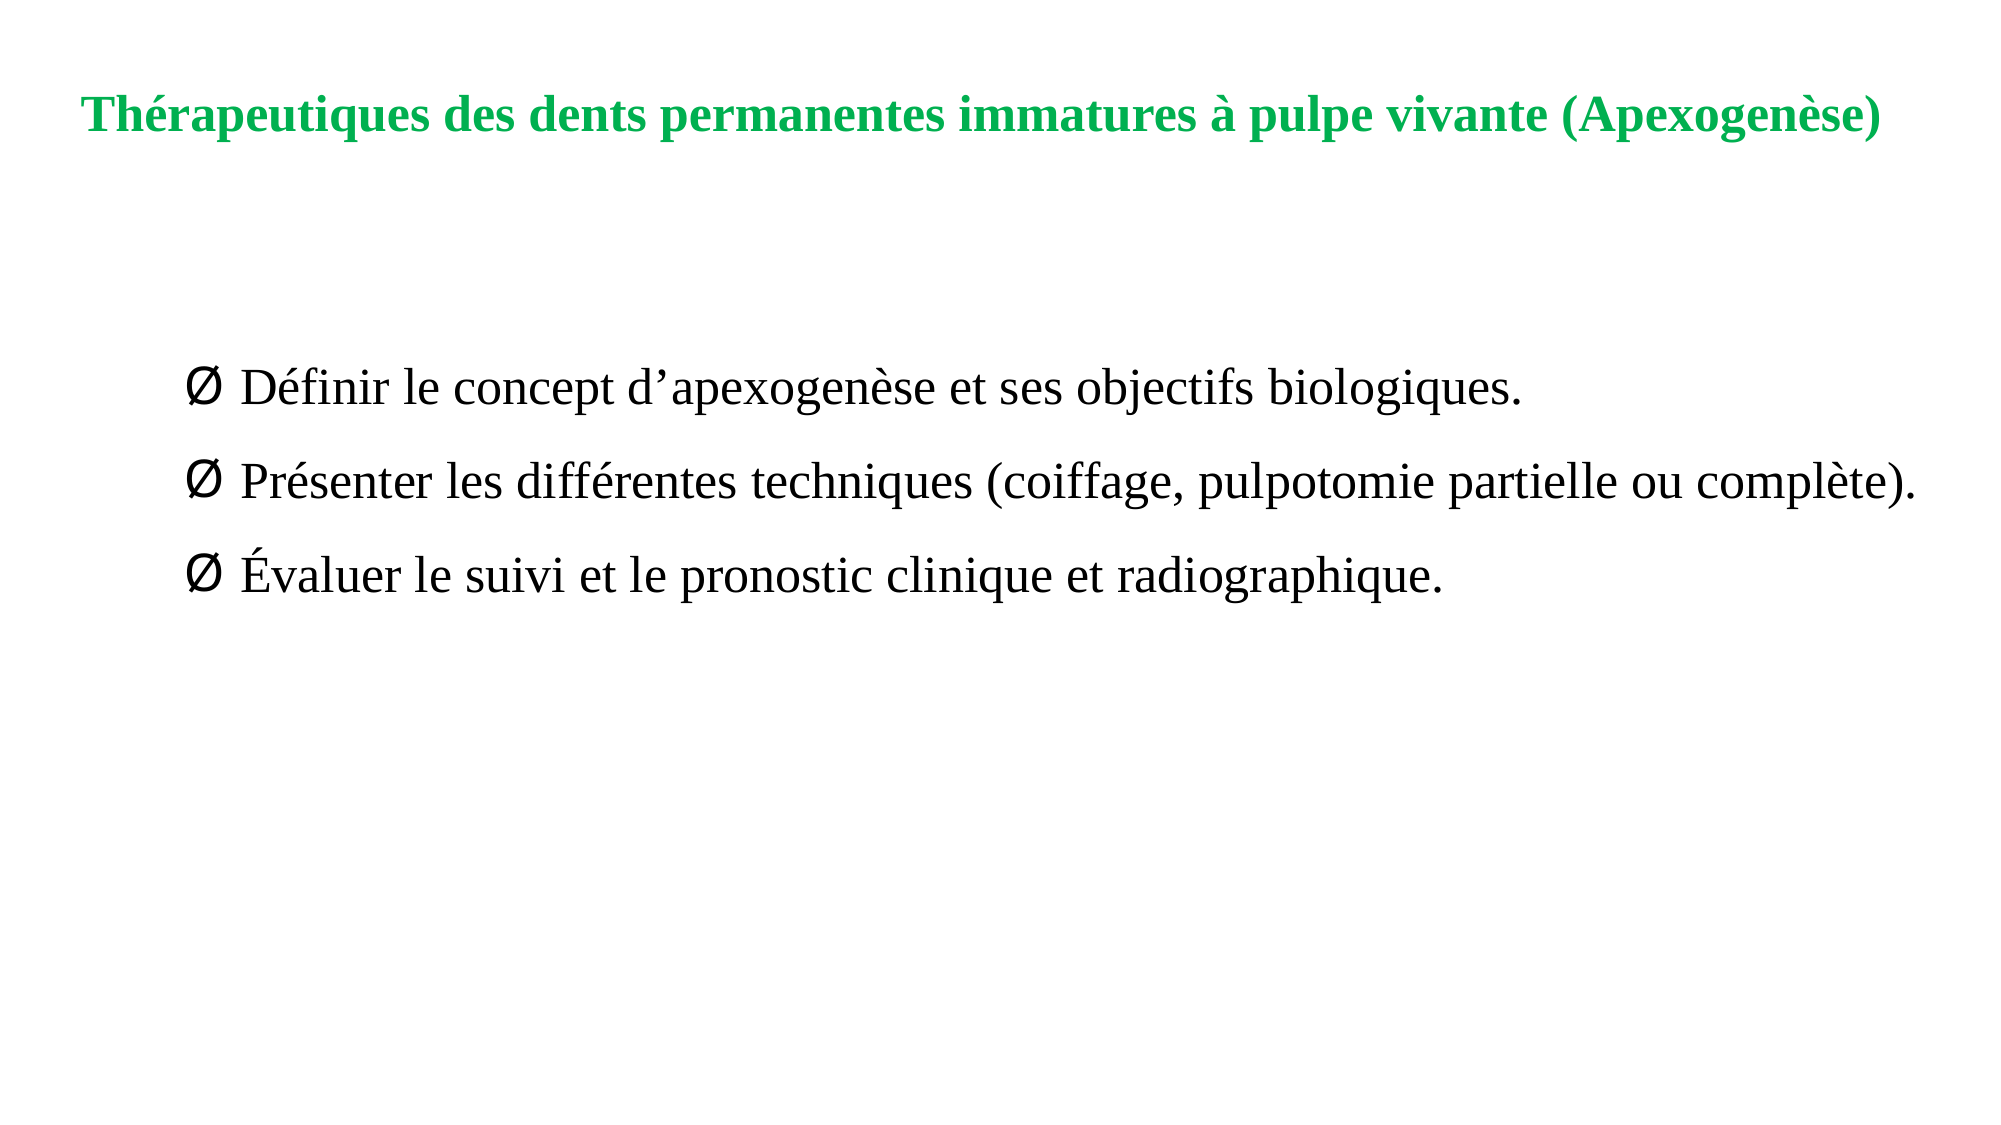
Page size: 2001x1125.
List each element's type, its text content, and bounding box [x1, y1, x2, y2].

text_box Définir le concept d’apexogenèse et ses objectifs biologiques. Présenter les différentes techniques (coiffage, pulpotomie partielle ou complète). Évaluer le suivi et le pronostic clinique et radiographique. [169, 314, 1973, 610]
text_box Thérapeutiques des dents permanentes immatures à pulpe vivante (Apexogenèse) [21, 72, 1942, 150]
